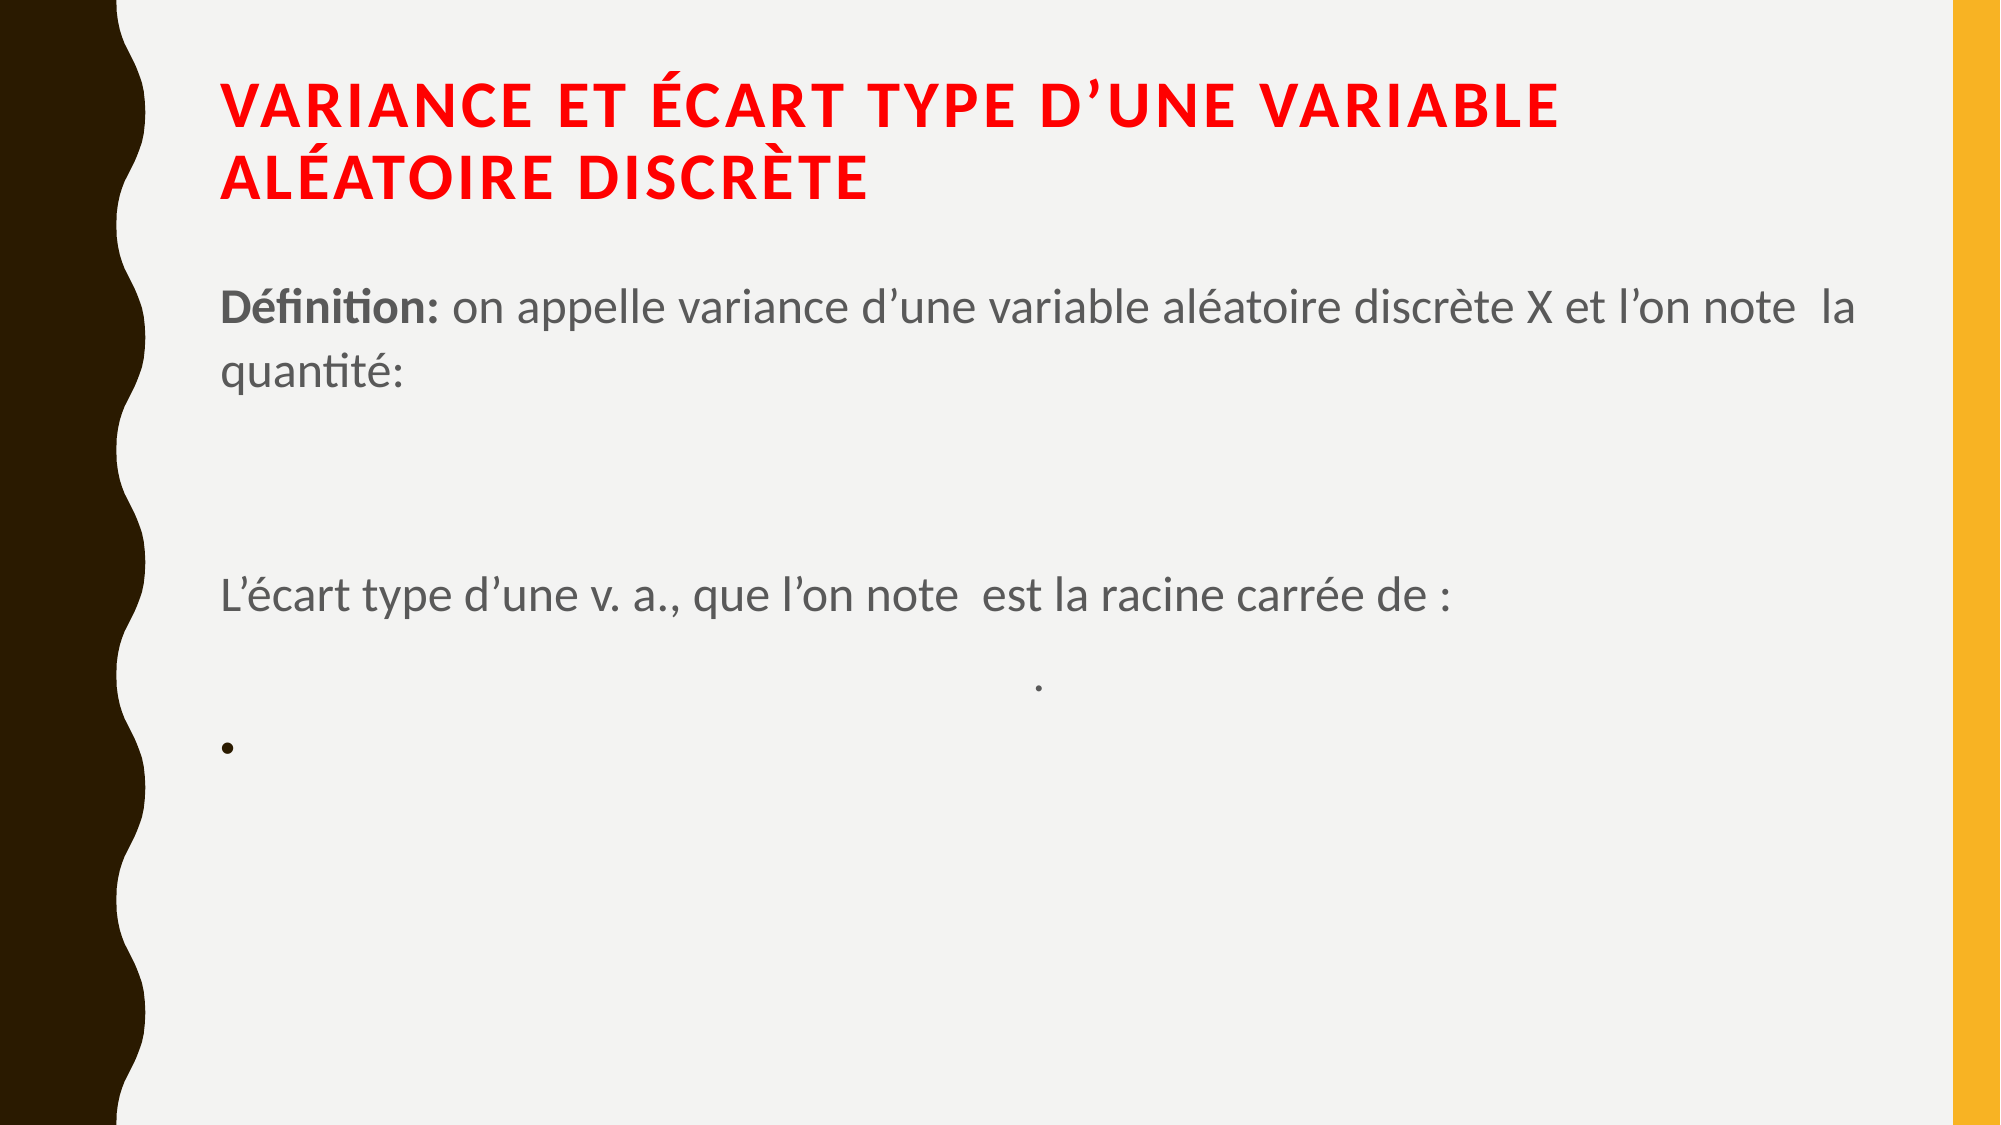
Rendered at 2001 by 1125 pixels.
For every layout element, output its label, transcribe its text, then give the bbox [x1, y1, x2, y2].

title Variance et écart type d’une variable aléatoire discrète [205, 62, 1876, 161]
list Définition: on appelle variance d’une variable aléatoire discrète X et l’on note la quantité: L’écart type d’une v. a., que l’on note est la racine carrée de : . [205, 262, 1876, 965]
